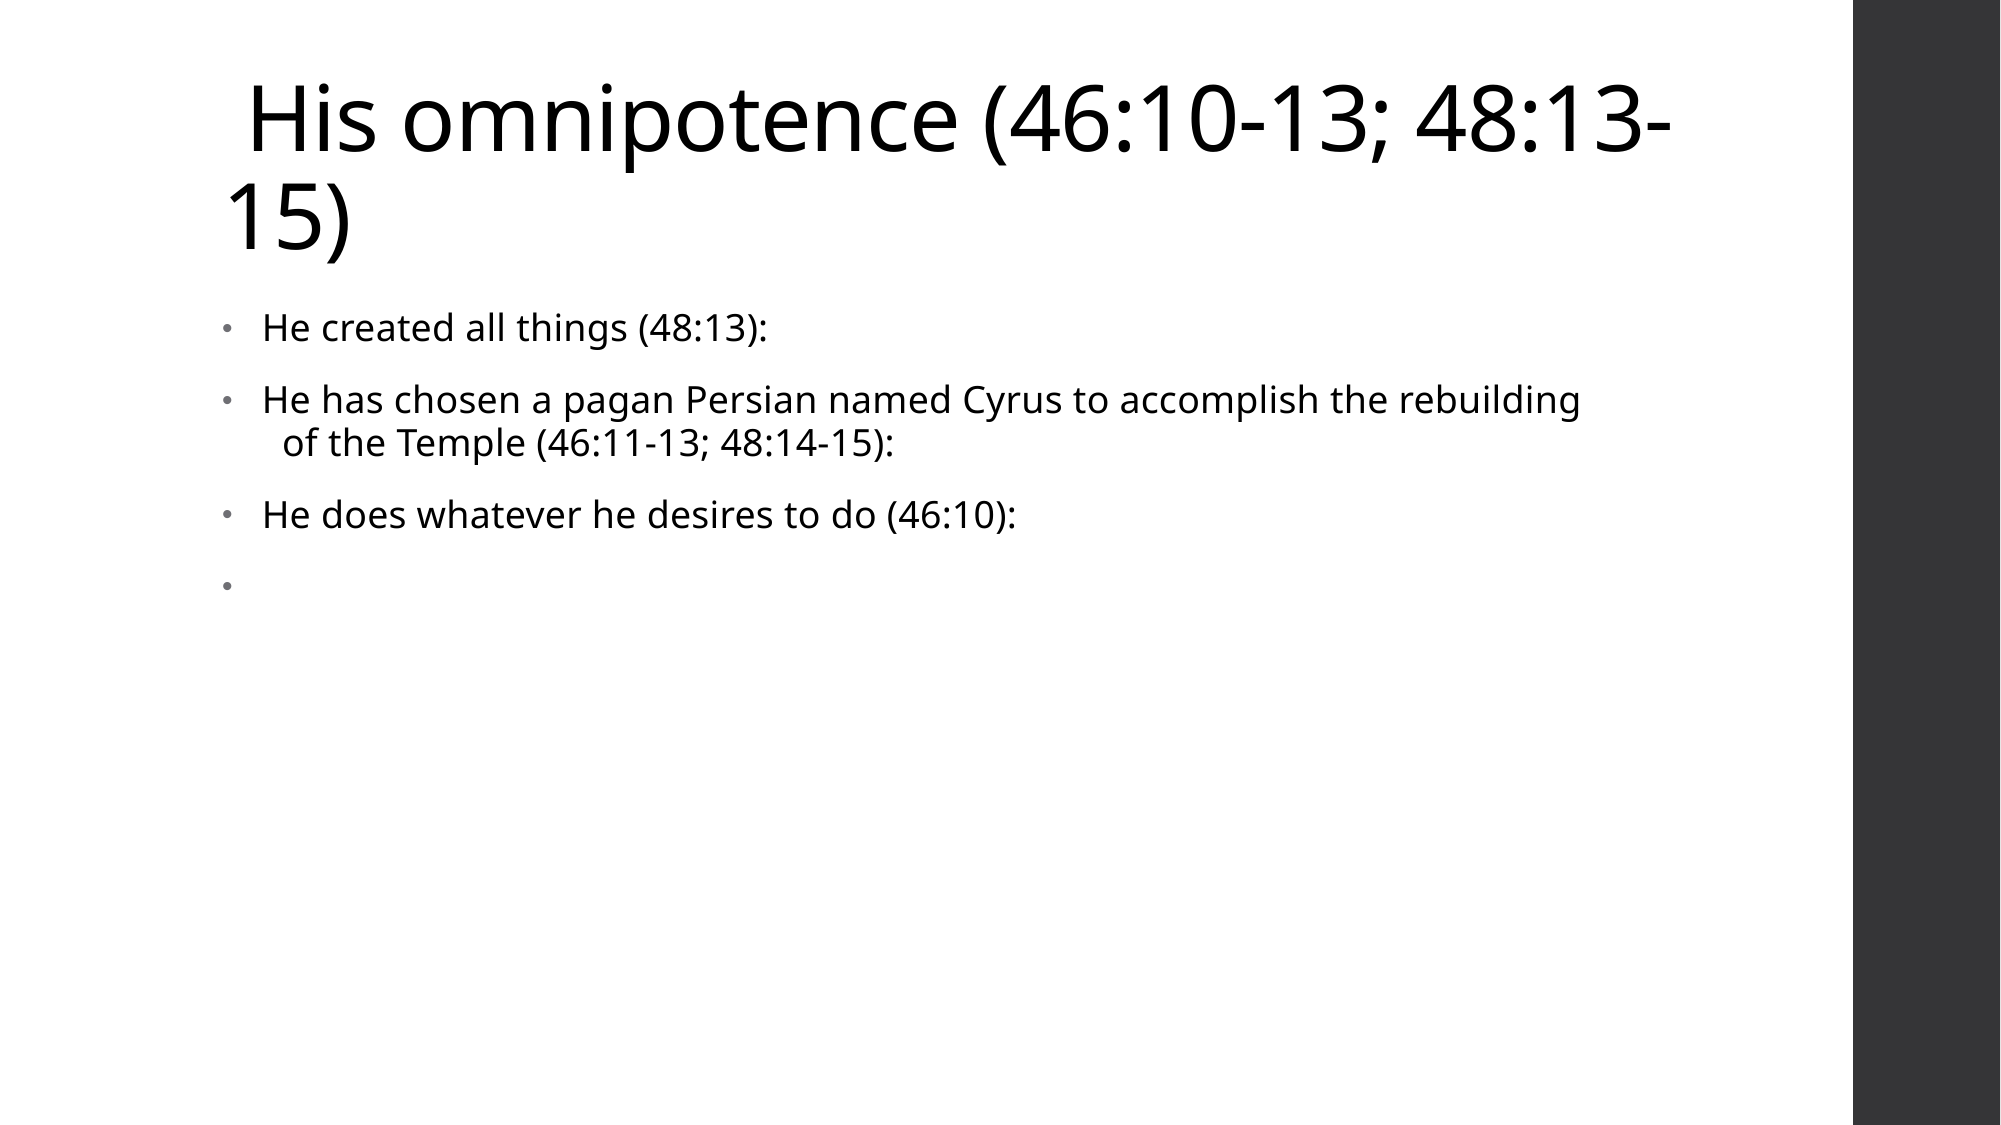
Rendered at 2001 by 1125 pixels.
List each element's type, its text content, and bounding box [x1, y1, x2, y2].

title His omnipotence (46:10-13; 48:13-15) [206, 60, 1797, 278]
list He created all things (48:13): He has chosen a pagan Persian named Cyrus to accomplish the rebuilding of the Temple (46:11-13; 48:14-15): He does whatever he desires to do (46:10): [206, 299, 1617, 1014]
